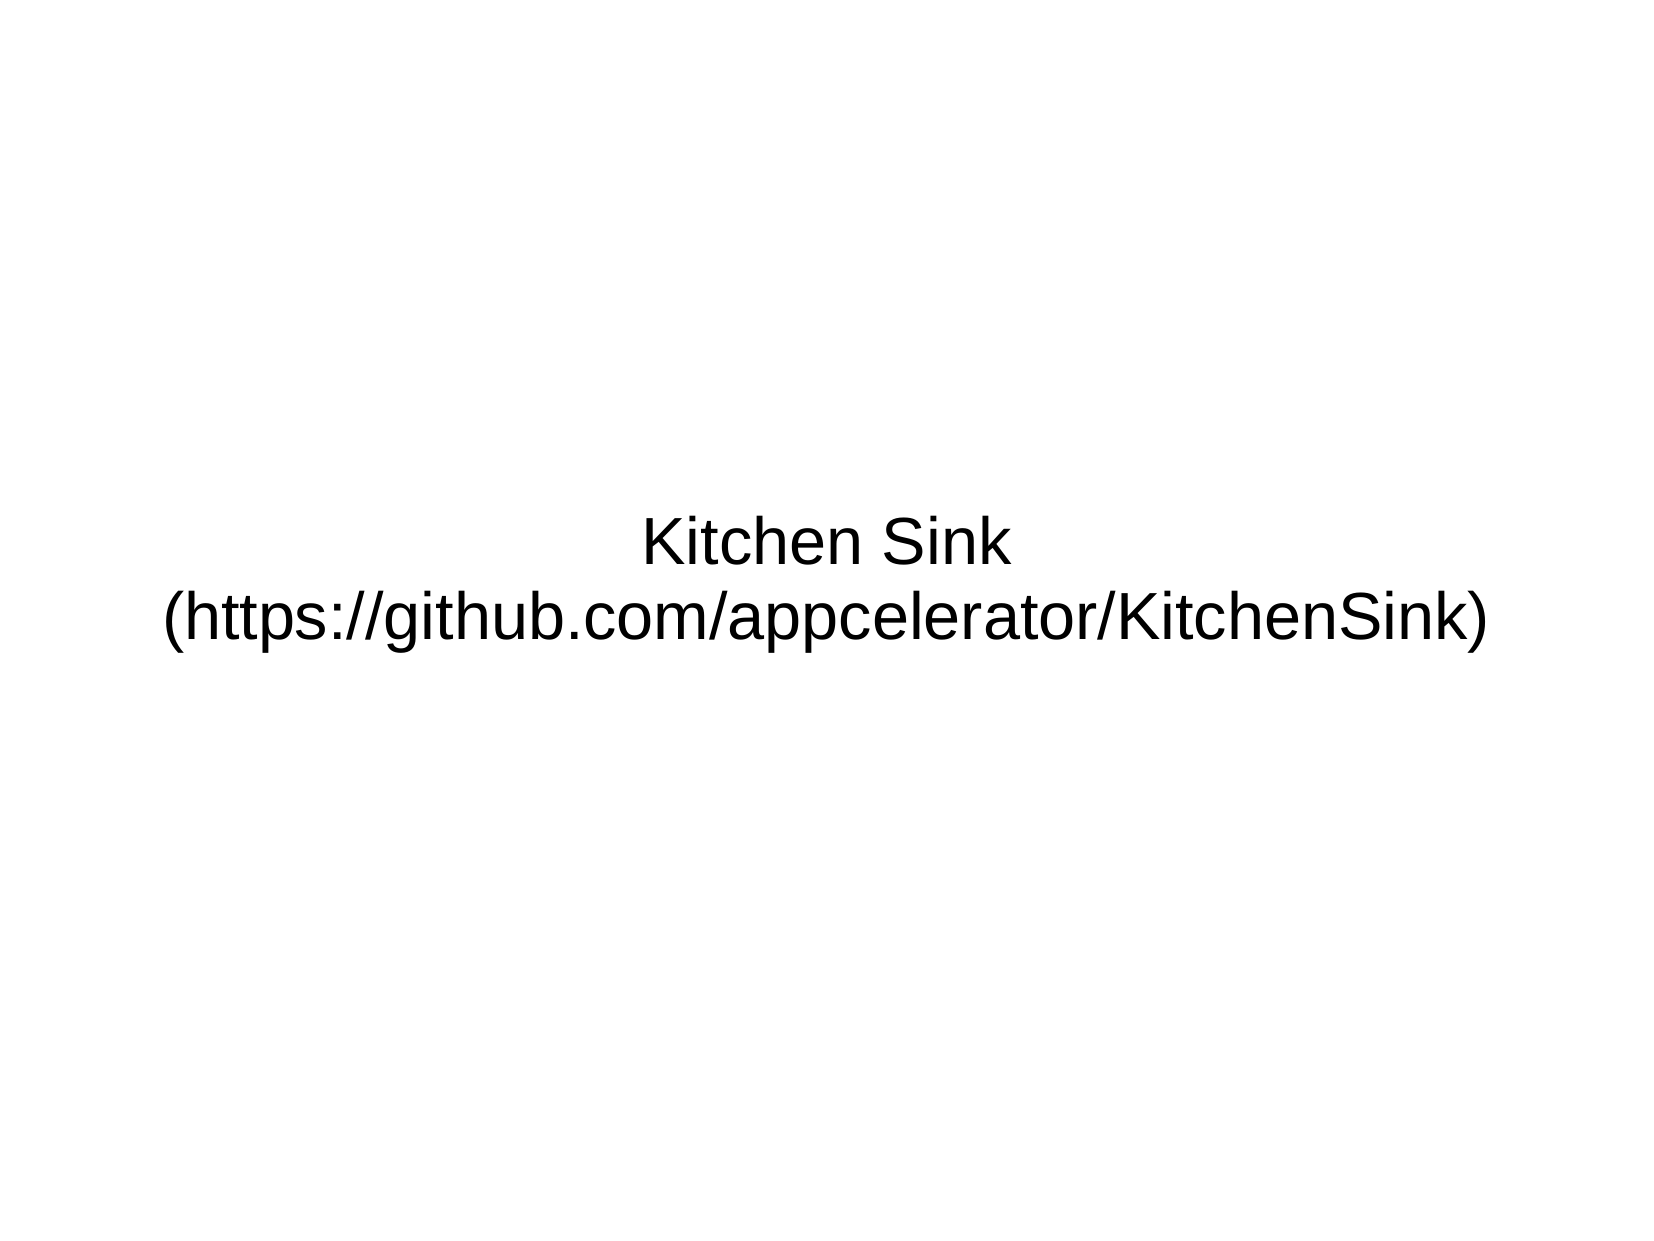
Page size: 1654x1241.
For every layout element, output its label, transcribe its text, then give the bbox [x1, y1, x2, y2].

subtitle Kitchen Sink (https://github.com/appcelerator/KitchenSink) [82, 49, 1571, 1109]
